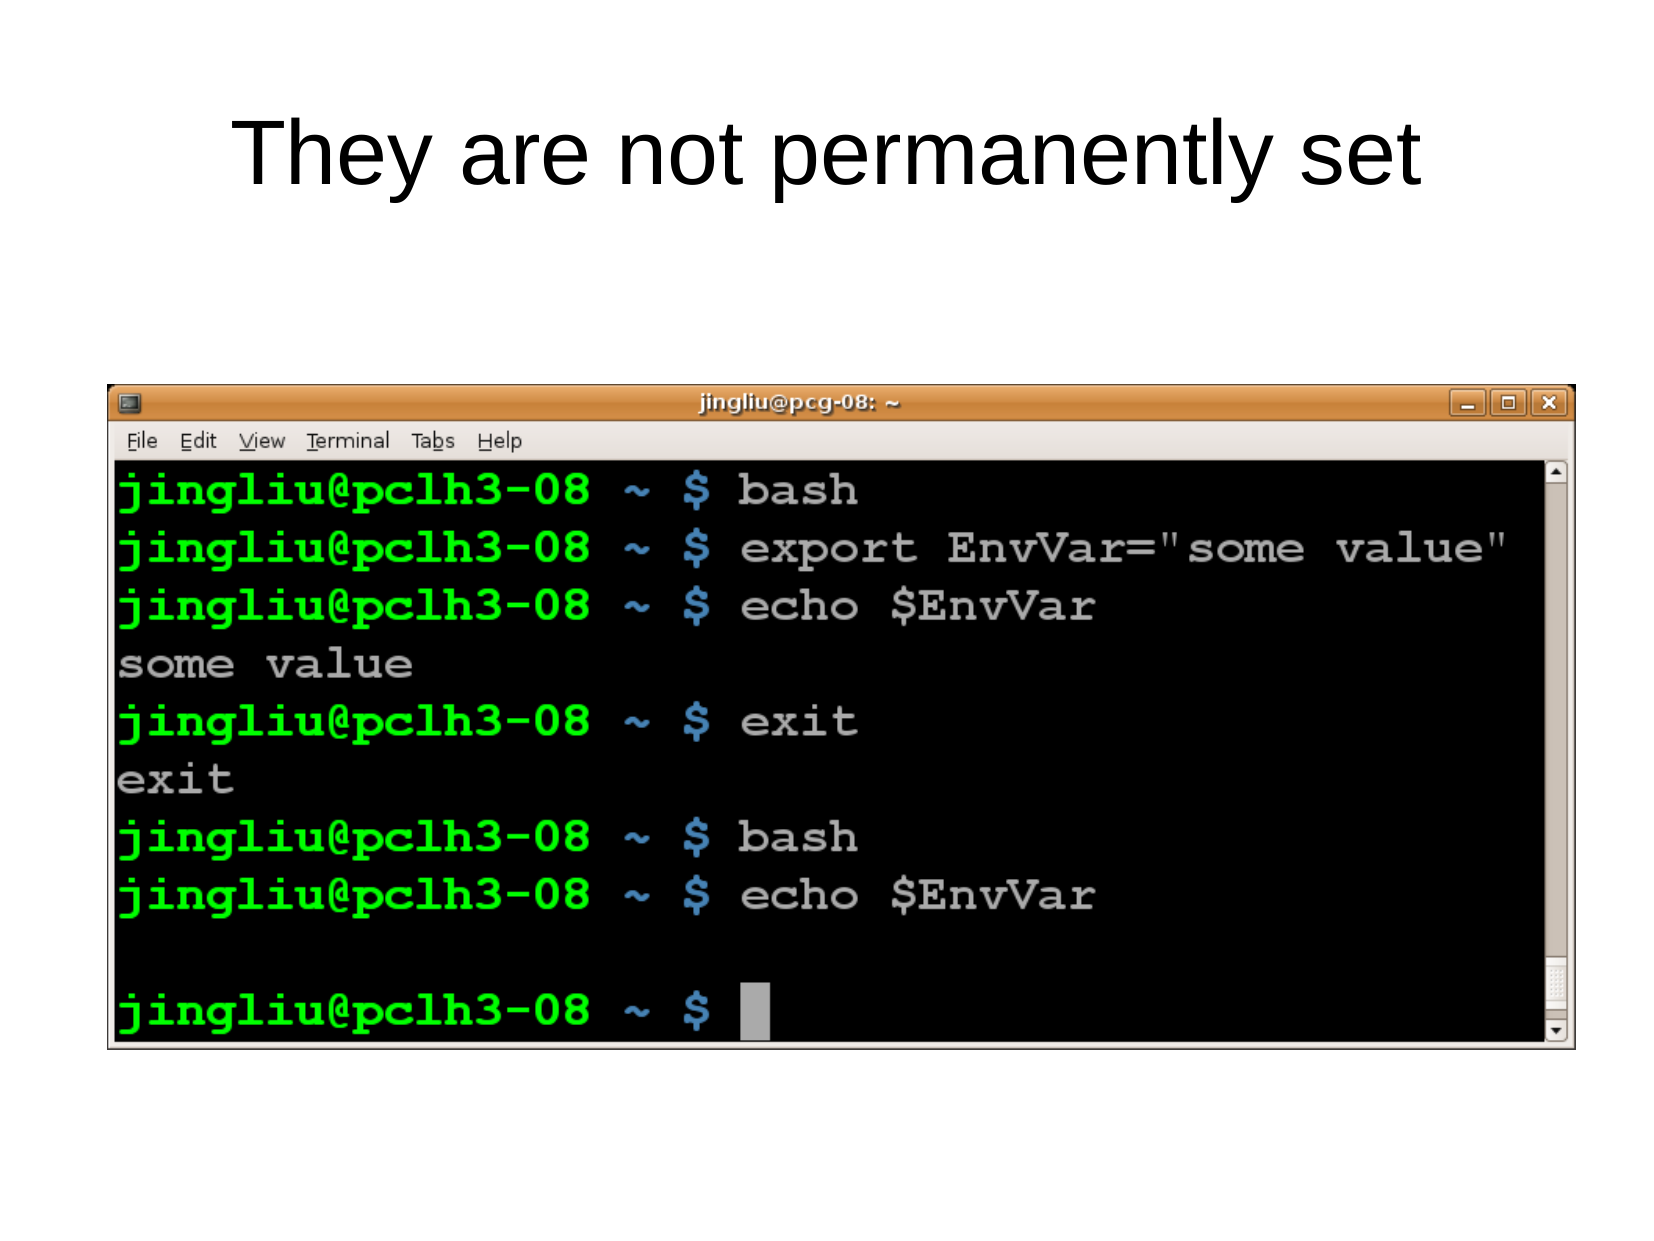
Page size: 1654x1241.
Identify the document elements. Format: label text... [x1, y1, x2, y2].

title They are not permanently set [82, 49, 1571, 257]
picture [107, 384, 1576, 1051]
